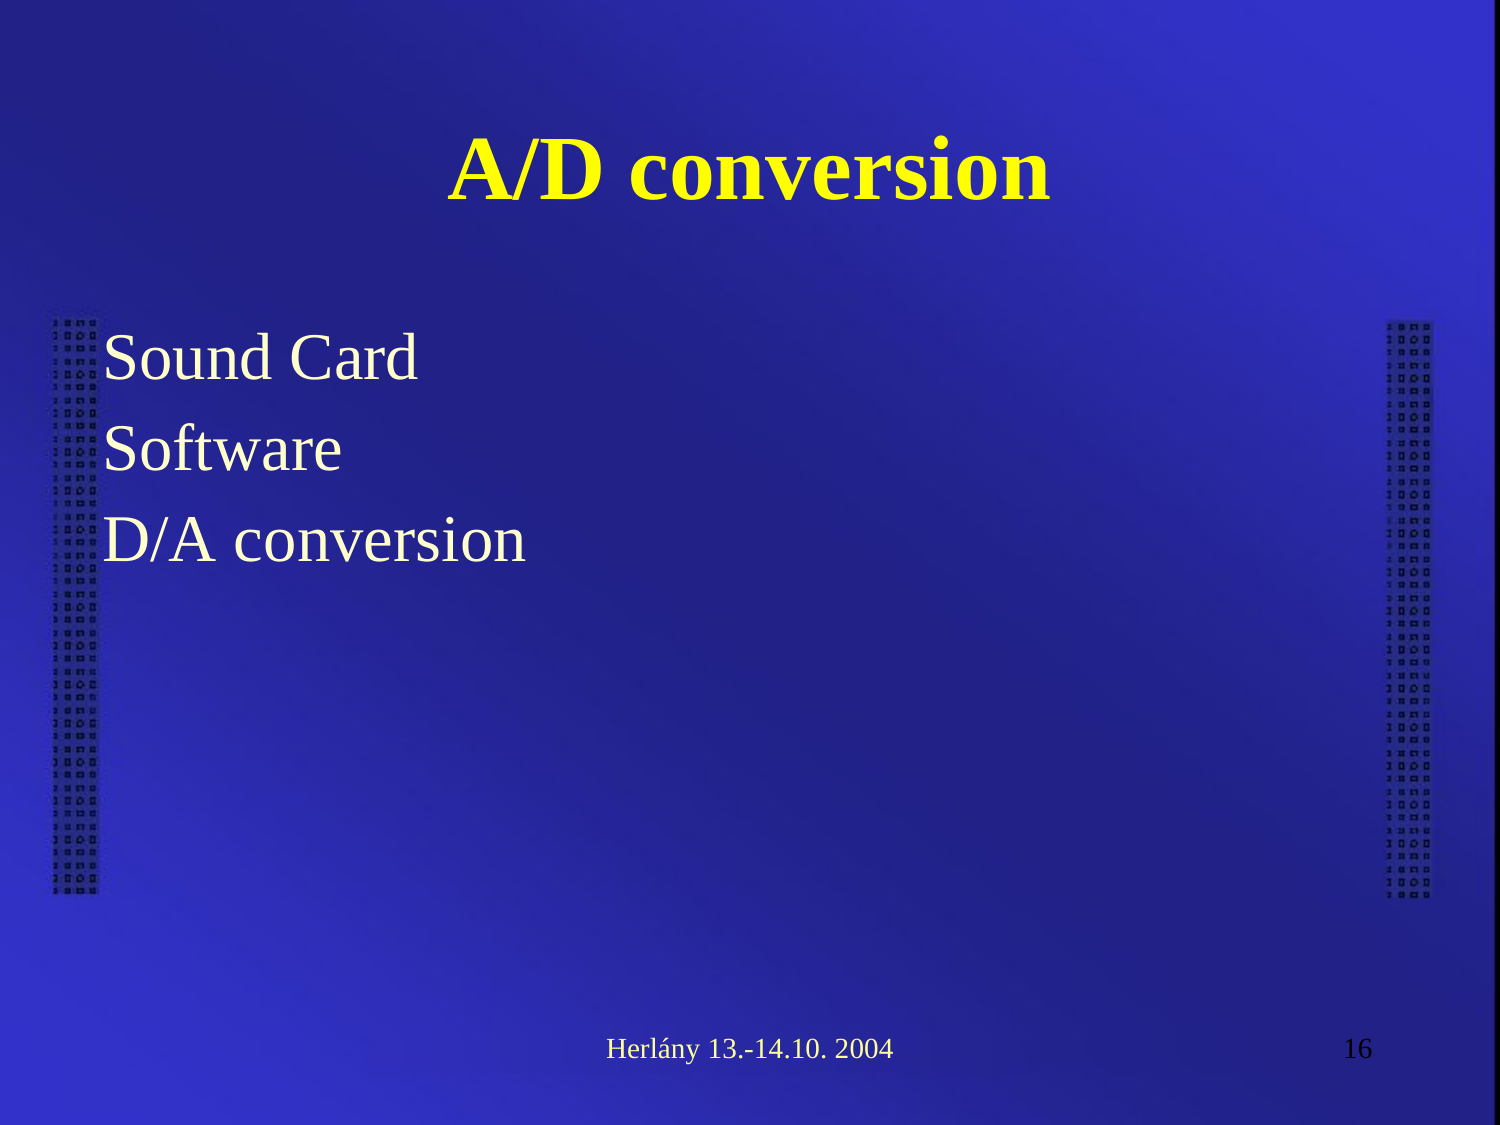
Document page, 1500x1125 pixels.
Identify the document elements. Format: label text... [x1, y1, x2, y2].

title A/D conversion [112, 74, 1388, 263]
text_box 20 [1074, 1024, 1388, 1073]
text_box Herlány 13.-14.10. 2004 [512, 1024, 988, 1073]
picture [0, 0, 1500, 1125]
list Sound Card Software D/A conversion [87, 312, 1438, 988]
